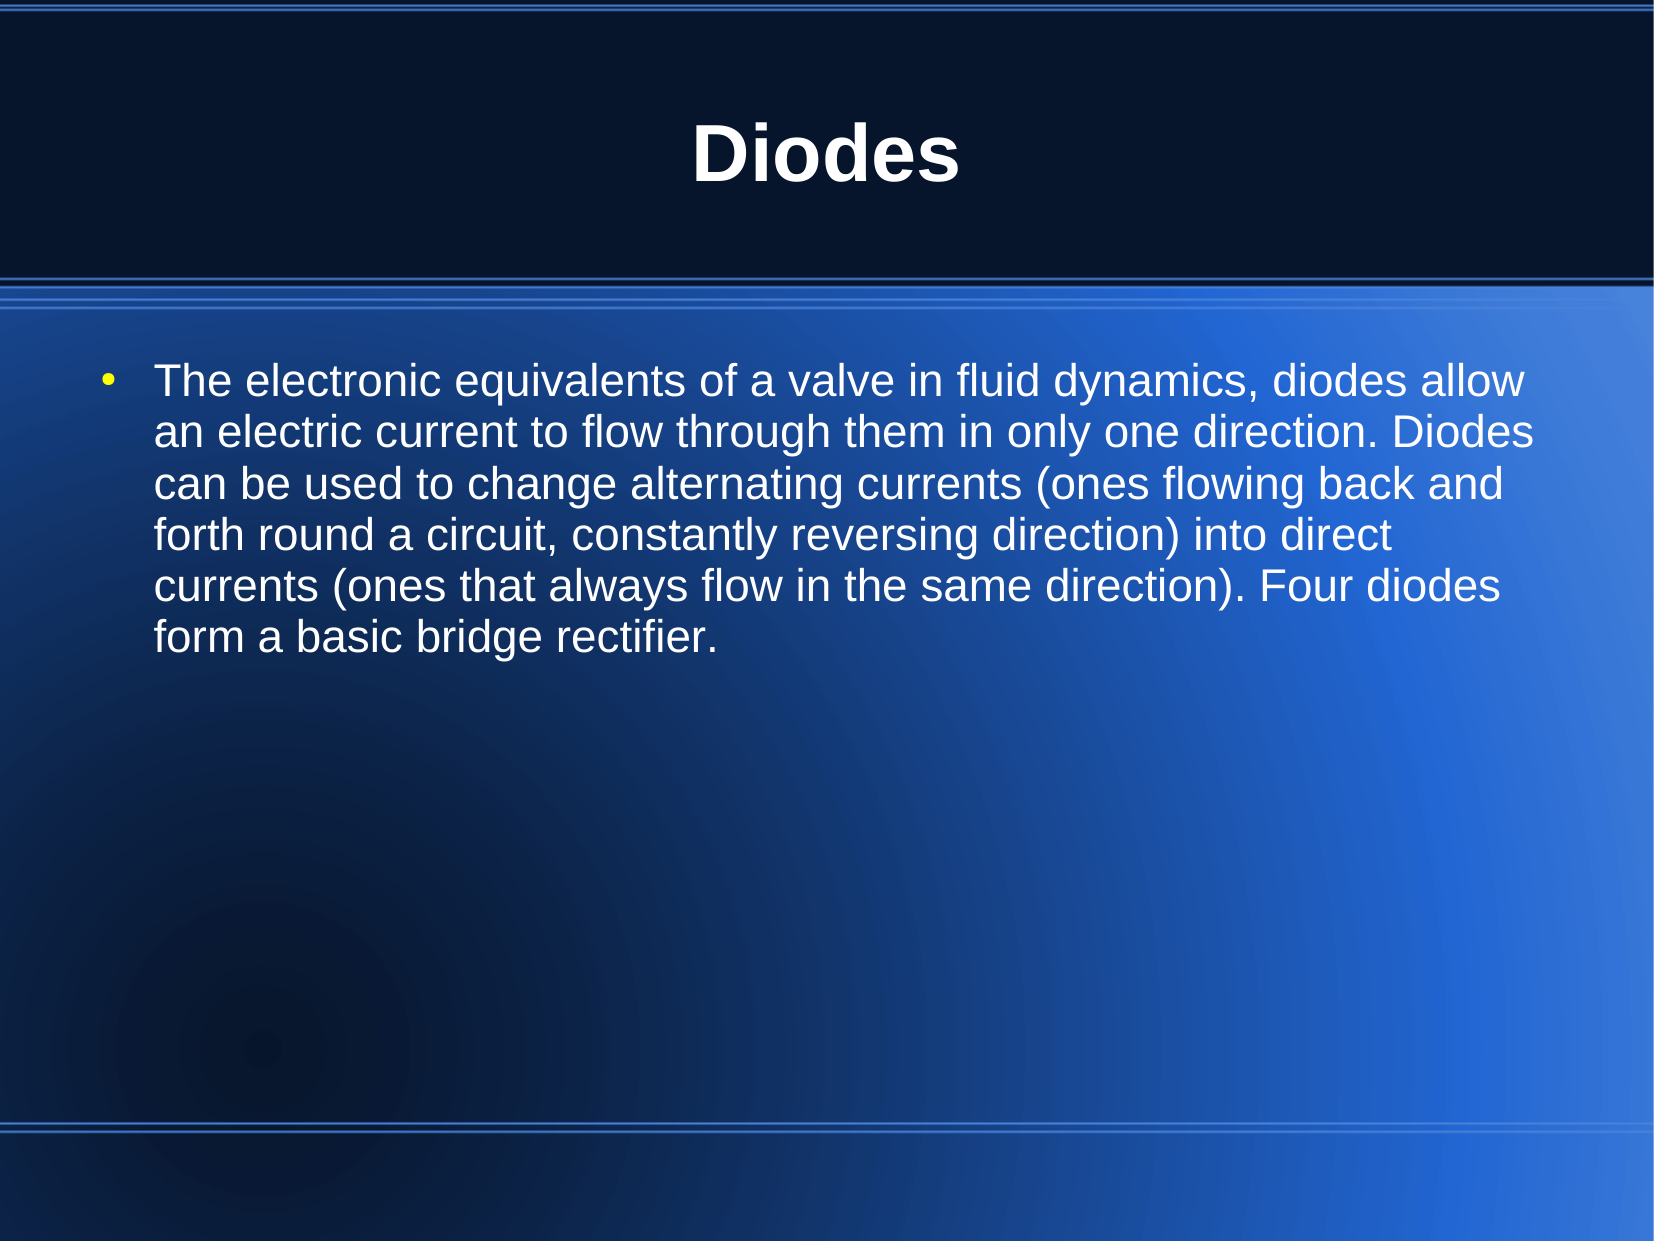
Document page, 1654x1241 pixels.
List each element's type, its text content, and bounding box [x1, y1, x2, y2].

picture [0, 0, 1654, 1241]
title Diodes [82, 49, 1571, 257]
list The electronic equivalents of a valve in fluid dynamics, diodes allow an electric current to flow through them in only one direction. Diodes can be used to change alternating currents (ones flowing back and forth round a circuit, constantly reversing direction) into direct currents (ones that always flow in the same direction). Four diodes form a basic bridge rectifier. [82, 355, 1571, 1058]
